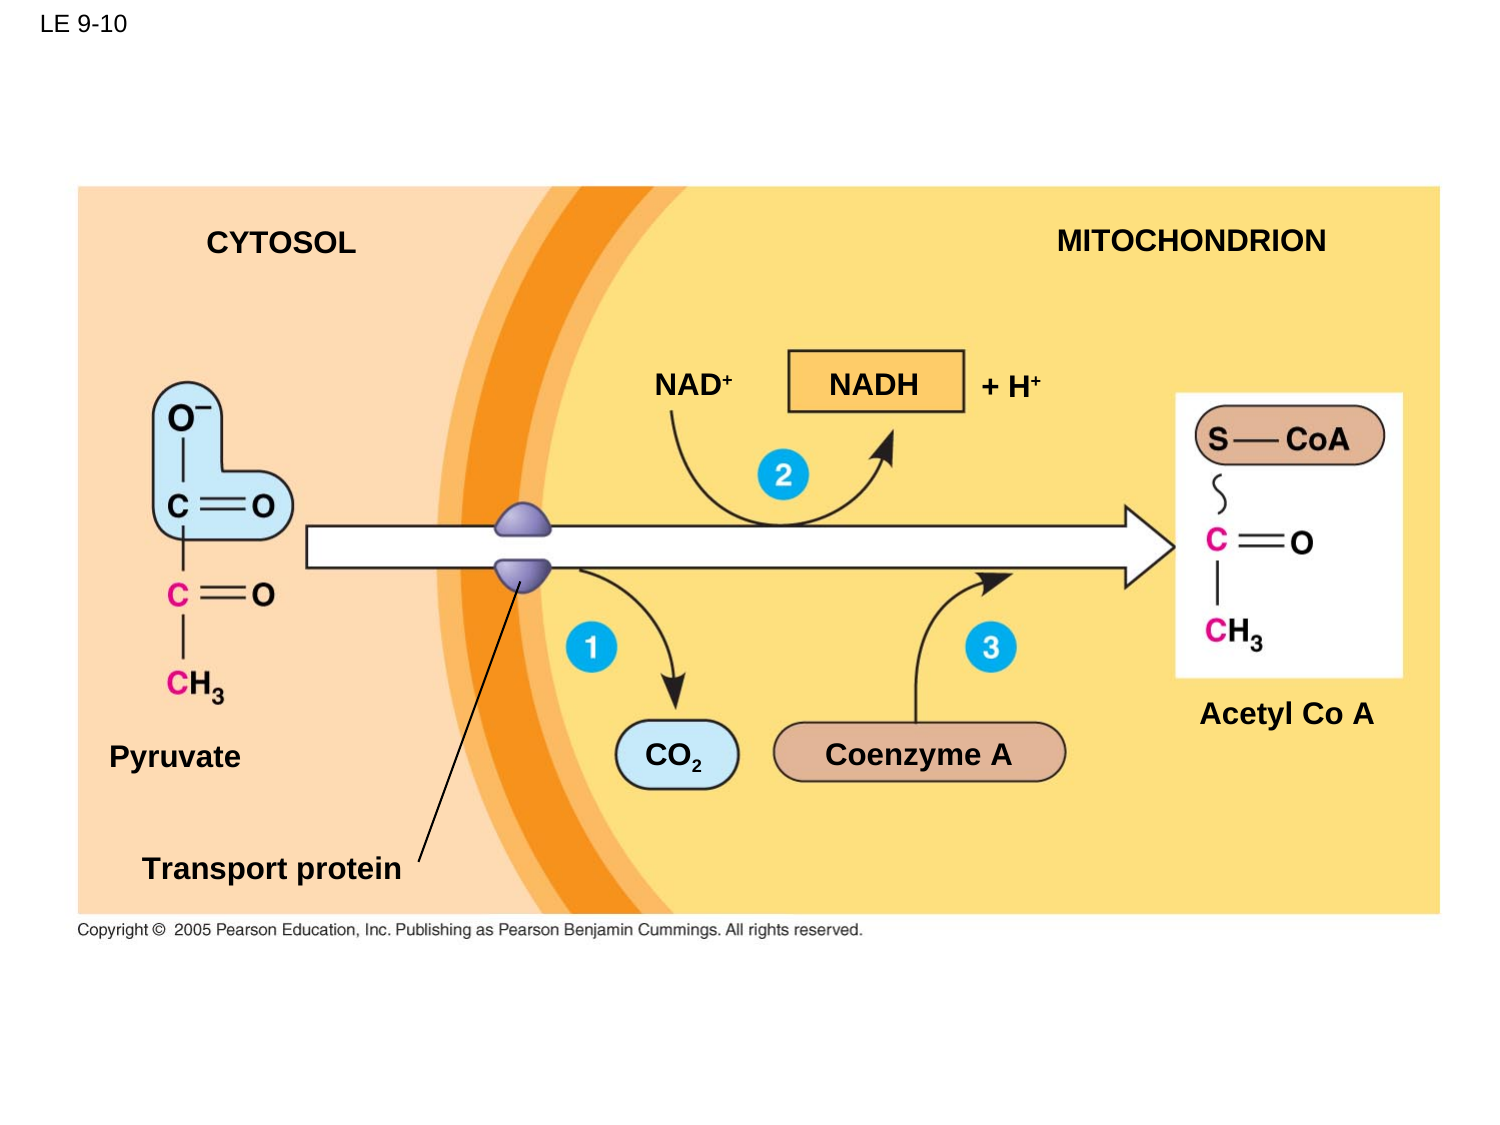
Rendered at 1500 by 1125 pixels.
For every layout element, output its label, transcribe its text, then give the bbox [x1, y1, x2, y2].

text_box MITOCHONDRION [1056, 220, 1339, 270]
text_box Coenzyme A [825, 733, 1023, 781]
picture [49, 176, 1450, 948]
title LE 9-10 [24, 0, 351, 51]
text_box Acetyl Co A [1199, 693, 1381, 737]
text_box NAD+ [654, 364, 740, 403]
text_box NADH [829, 364, 933, 407]
text_box Transport protein [141, 847, 412, 896]
text_box CO2 [645, 733, 716, 779]
text_box + H+ [981, 366, 1050, 404]
text_box Pyruvate [109, 736, 266, 779]
text_box CYTOSOL [206, 222, 363, 265]
